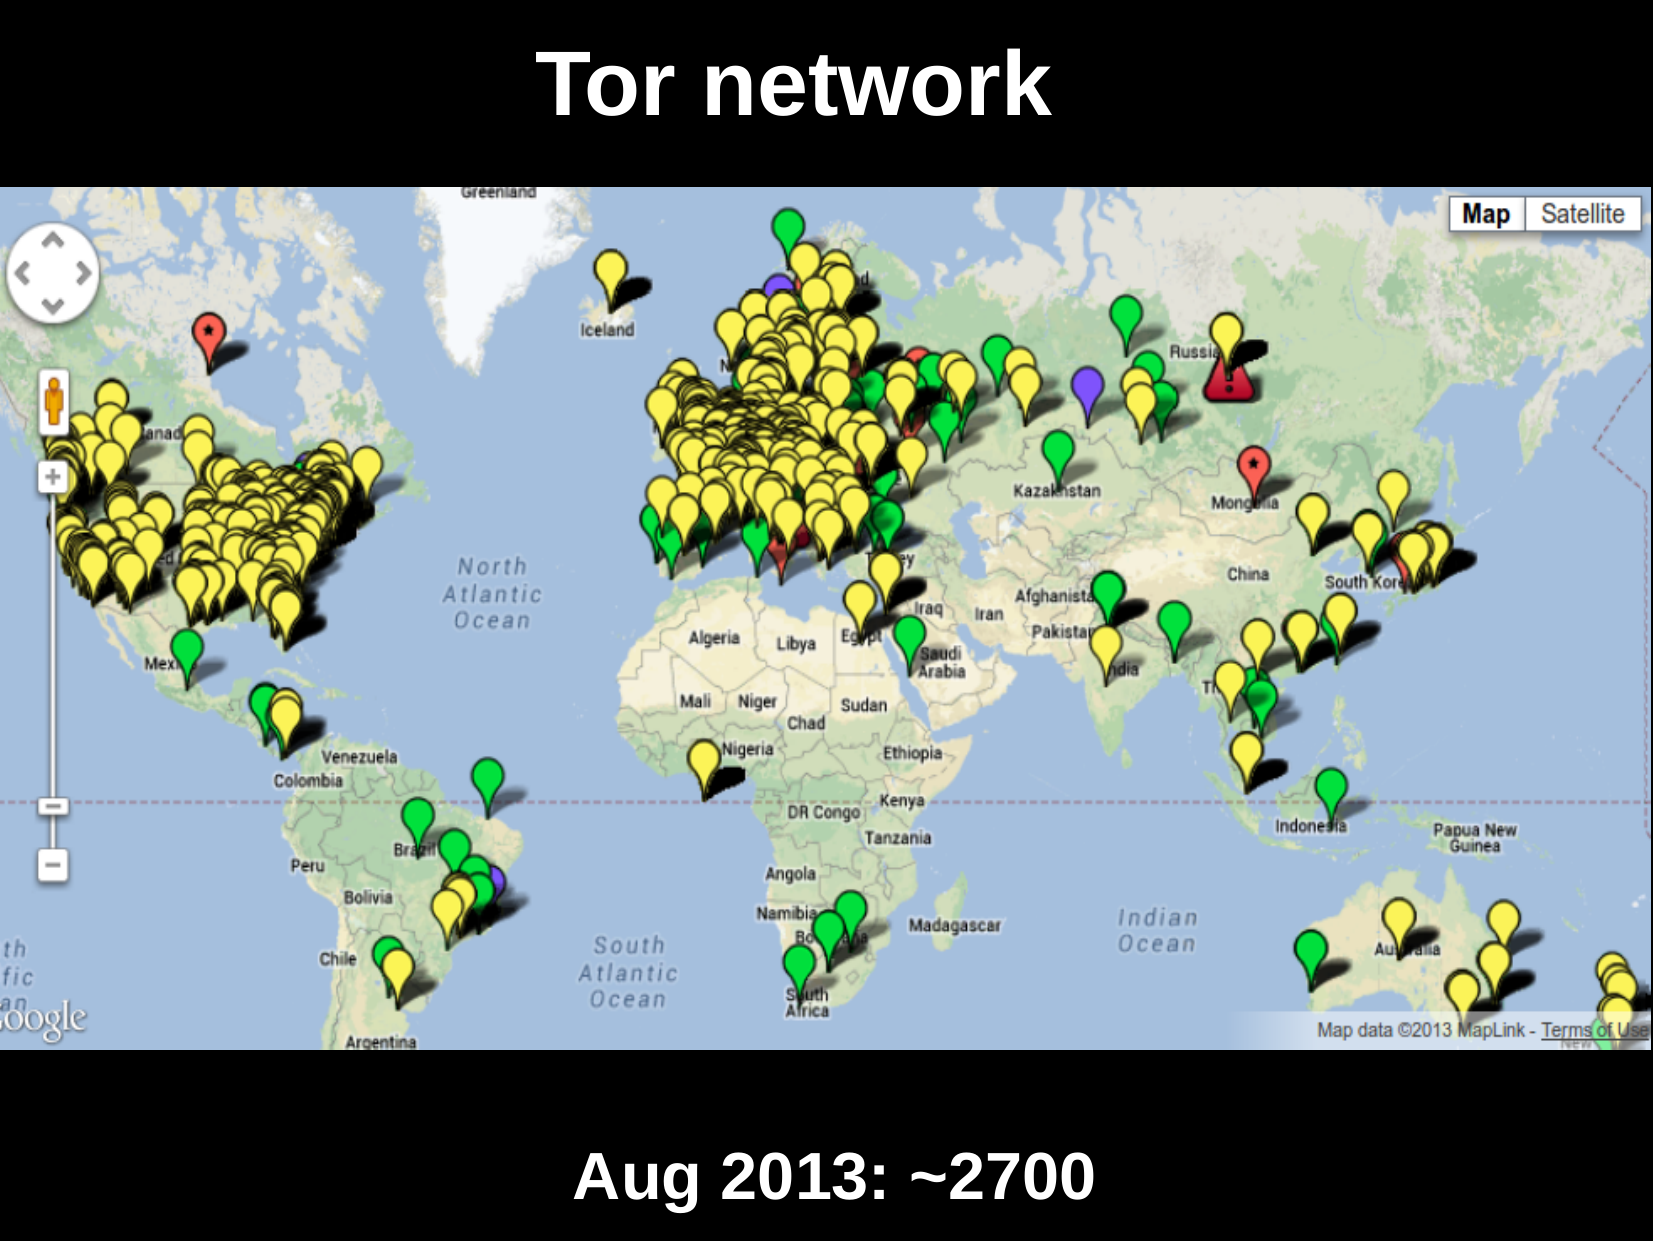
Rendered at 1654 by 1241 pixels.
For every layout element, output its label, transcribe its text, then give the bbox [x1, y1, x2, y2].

title Tor network [88, 0, 1501, 187]
picture [0, 187, 1651, 1051]
text_box Aug 2013: ~2700 [187, 1125, 1483, 1228]
